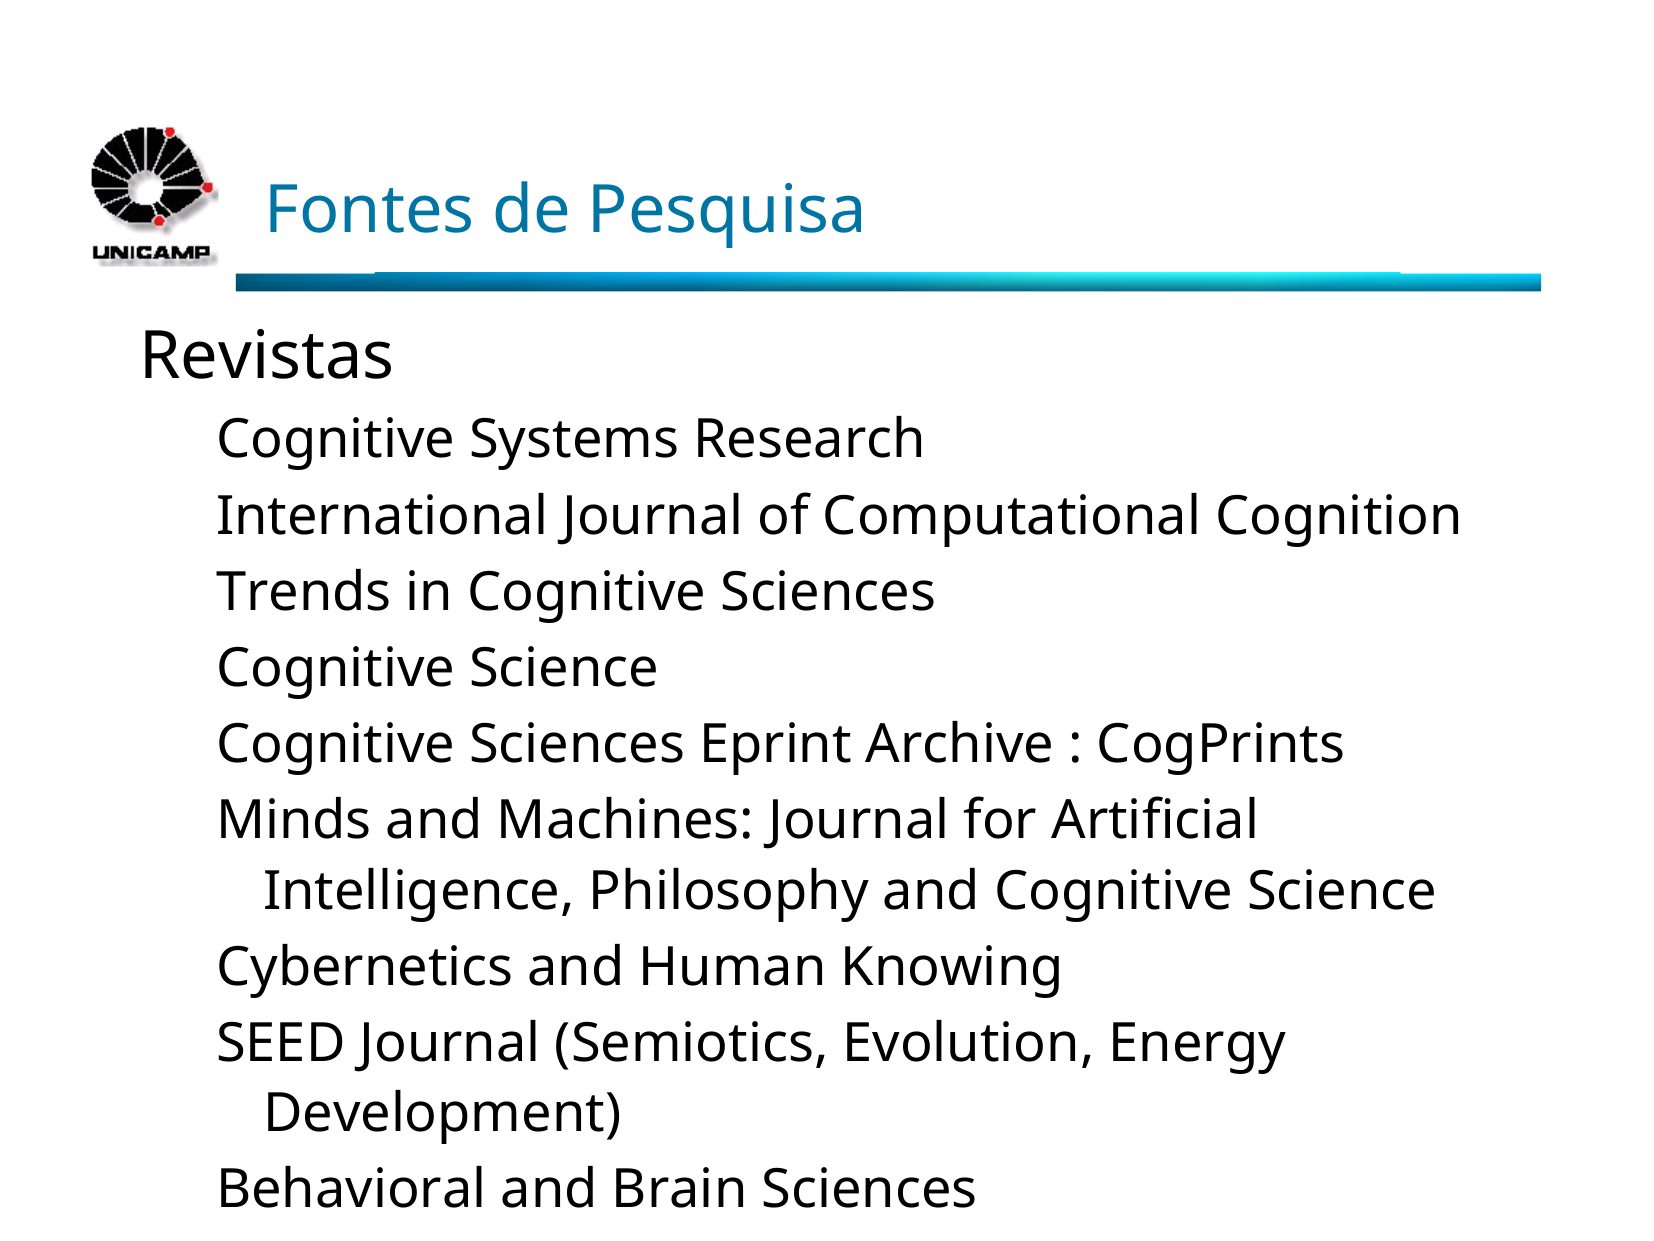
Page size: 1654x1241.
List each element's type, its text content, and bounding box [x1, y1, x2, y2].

picture [125, 272, 1654, 295]
title Fontes de Pesquisa [264, 42, 1534, 250]
list Revistas Cognitive Systems Research International Journal of Computational Cognition Trends in Cognitive Sciences Cognitive Science Cognitive Sciences Eprint Archive : CogPrints Minds and Machines: Journal for Artificial Intelligence, Philosophy and Cognitive Science Cybernetics and Human Knowing SEED Journal (Semiotics, Evolution, Energy Development) Behavioral and Brain Sciences [121, 309, 1534, 1182]
